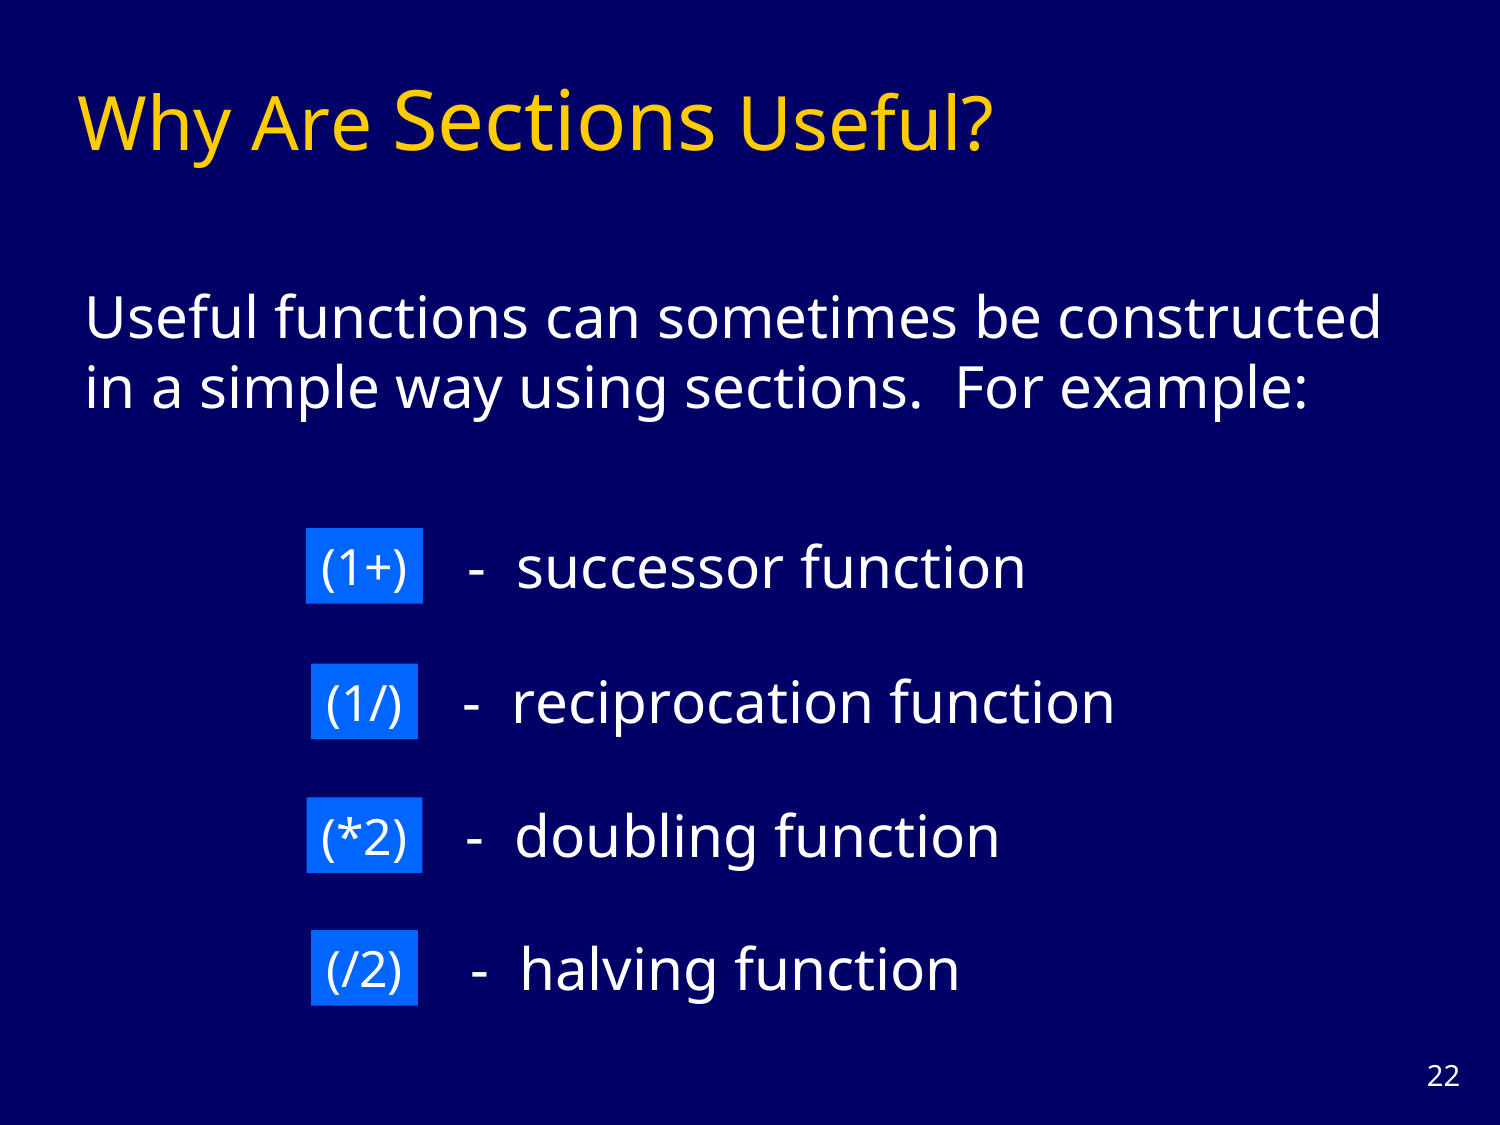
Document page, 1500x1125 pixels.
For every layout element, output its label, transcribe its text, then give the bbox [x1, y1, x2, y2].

text_box - successor function [453, 521, 1043, 608]
text_box - reciprocation function [447, 657, 1132, 743]
text_box (*2) [306, 797, 423, 873]
text_box (/2) [311, 930, 418, 1006]
text_box Useful functions can sometimes be constructed in a simple way using sections. For example: [70, 272, 1420, 429]
text_box (1+) [306, 528, 423, 604]
text_box (1/) [311, 663, 418, 740]
text_box - doubling function [451, 791, 1018, 877]
text_box - halving function [455, 924, 977, 1010]
title Why Are Sections Useful? [62, 59, 1389, 175]
text_box <number> [1374, 1049, 1476, 1101]
